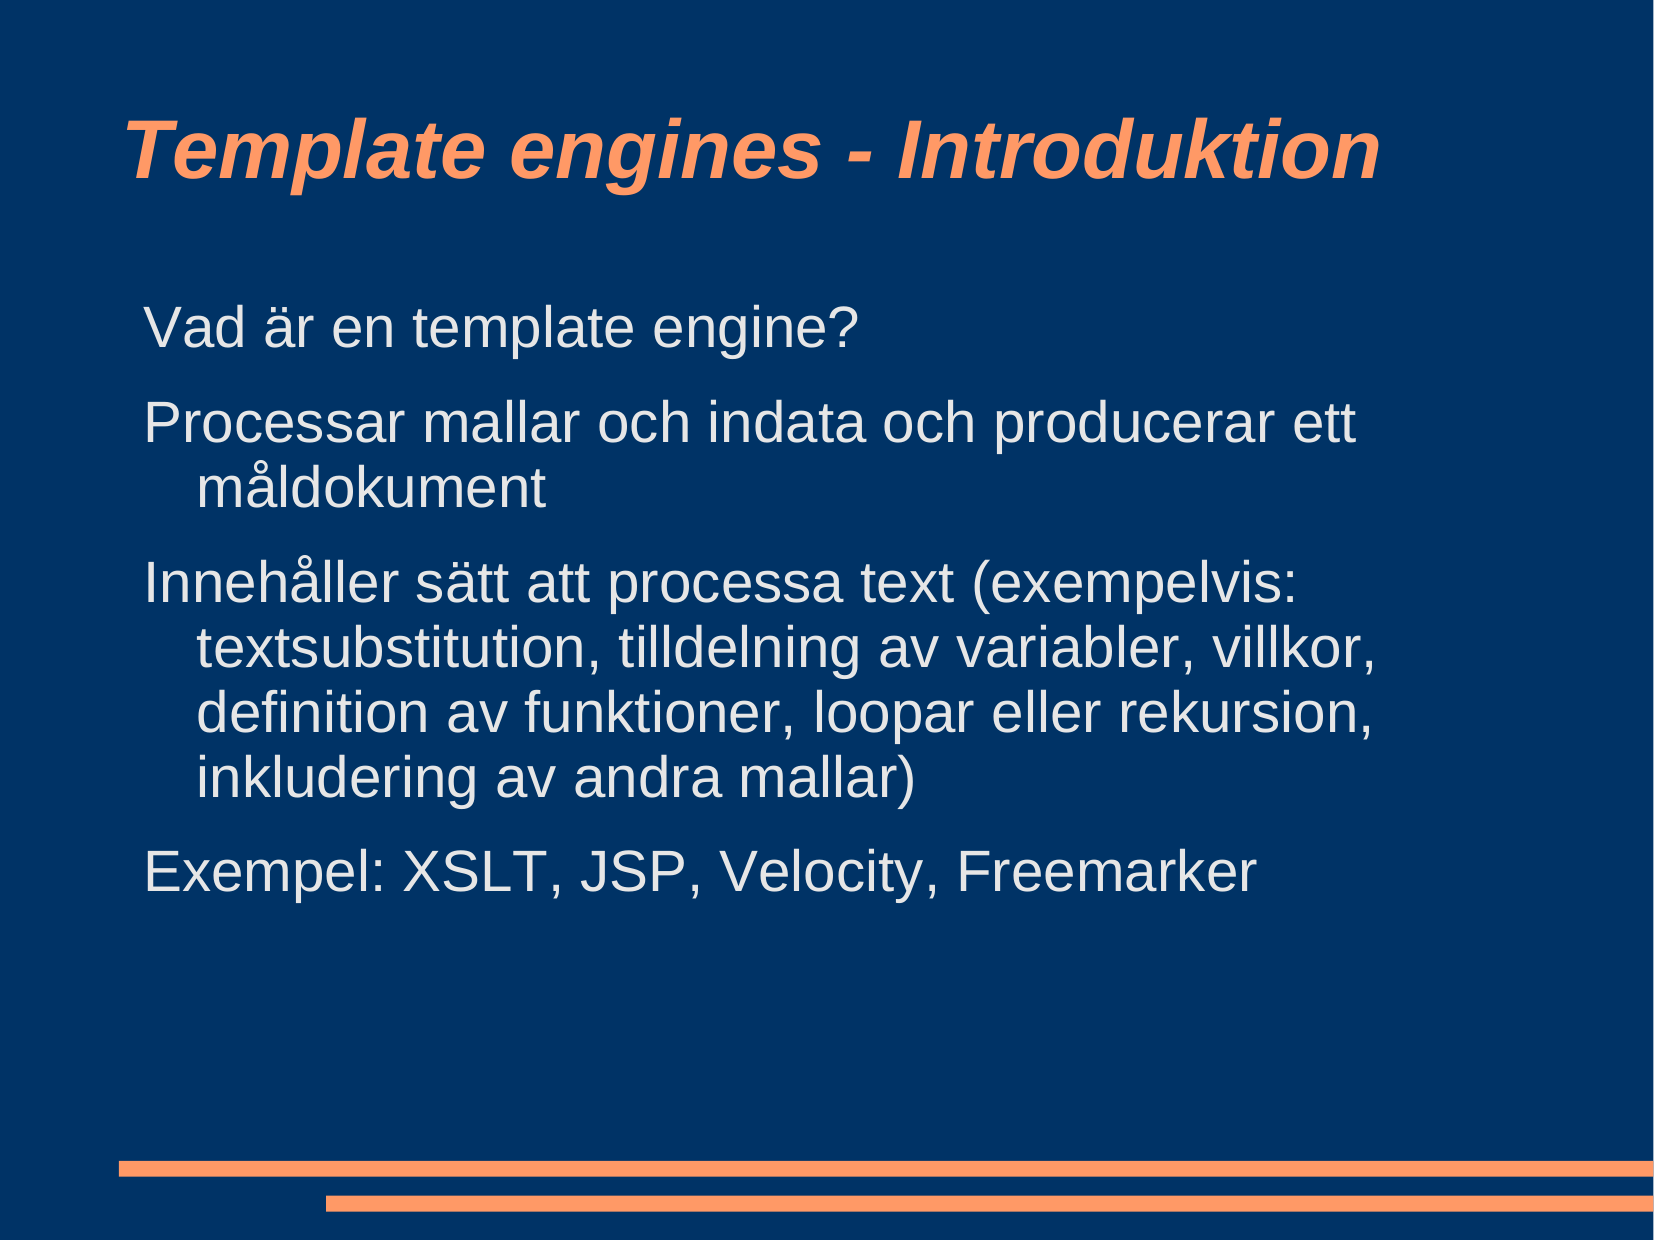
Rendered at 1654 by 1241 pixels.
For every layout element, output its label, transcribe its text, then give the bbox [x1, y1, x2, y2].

list Vad är en template engine? Processar mallar och indata och producerar ett måldokument Innehåller sätt att processa text (exempelvis: textsubstitution, tilldelning av variabler, villkor, definition av funktioner, loopar eller rekursion, inkludering av andra mallar) Exempel: XSLT, JSP, Velocity, Freemarker [125, 295, 1565, 1241]
title Template engines - Introduktion [121, 46, 1534, 254]
